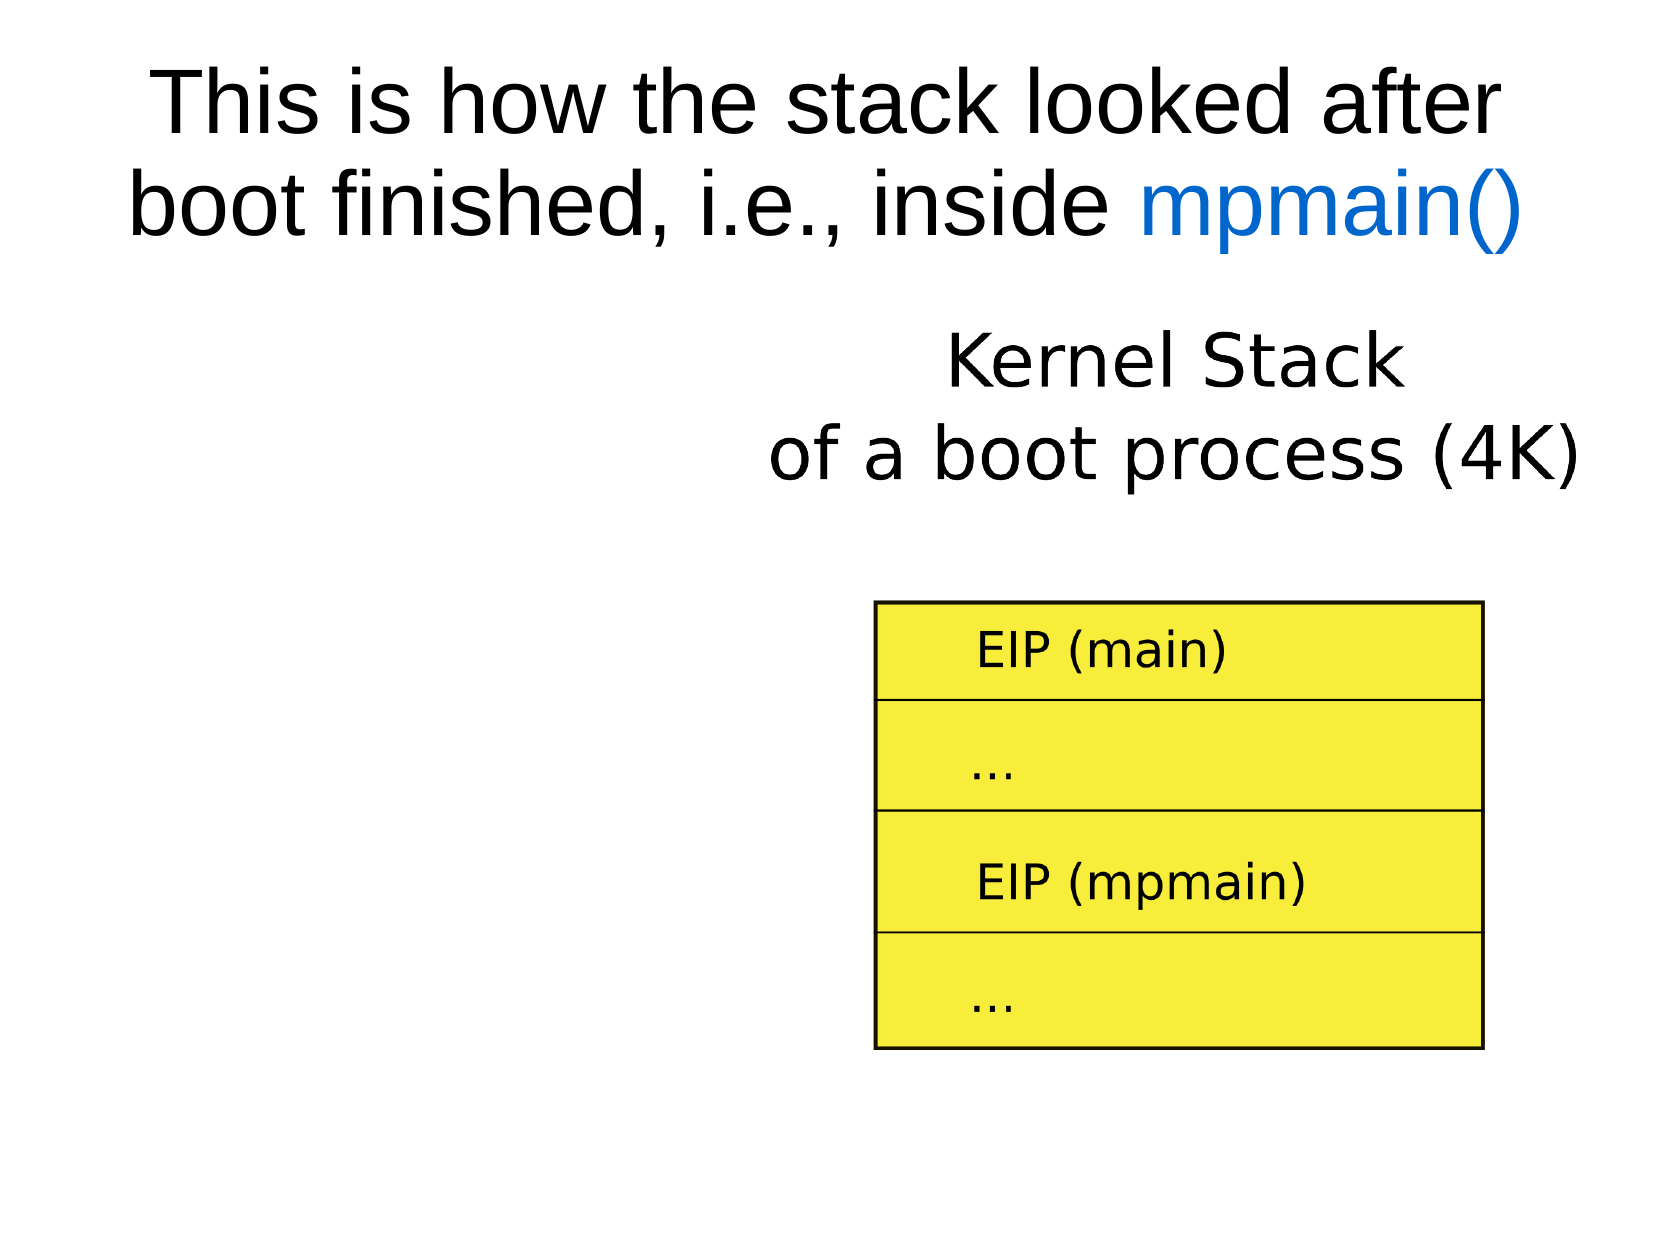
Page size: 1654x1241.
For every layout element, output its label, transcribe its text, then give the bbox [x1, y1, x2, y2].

title This is how the stack looked after boot finished, i.e., inside mpmain() [82, 49, 1571, 257]
subtitle [82, 290, 1571, 1010]
picture [771, 330, 1576, 1051]
